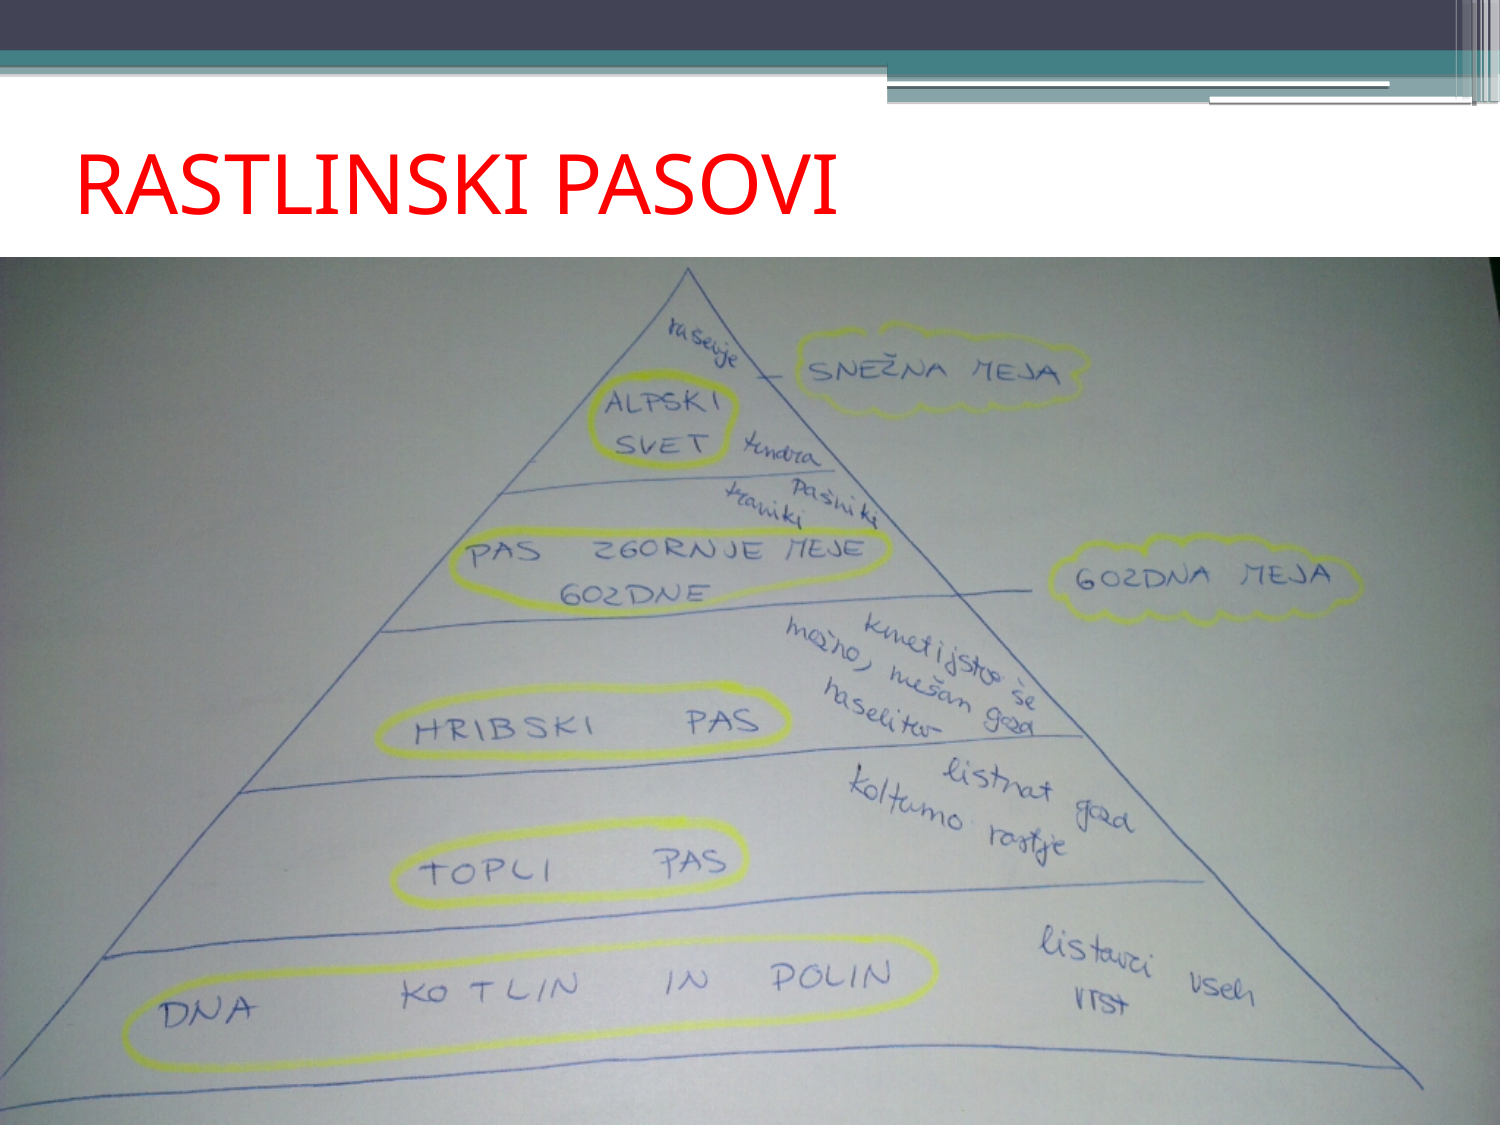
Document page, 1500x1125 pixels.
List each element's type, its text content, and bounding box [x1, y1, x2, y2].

picture [0, 257, 1500, 1125]
title RASTLINSKI PASOVI [58, 93, 1409, 257]
